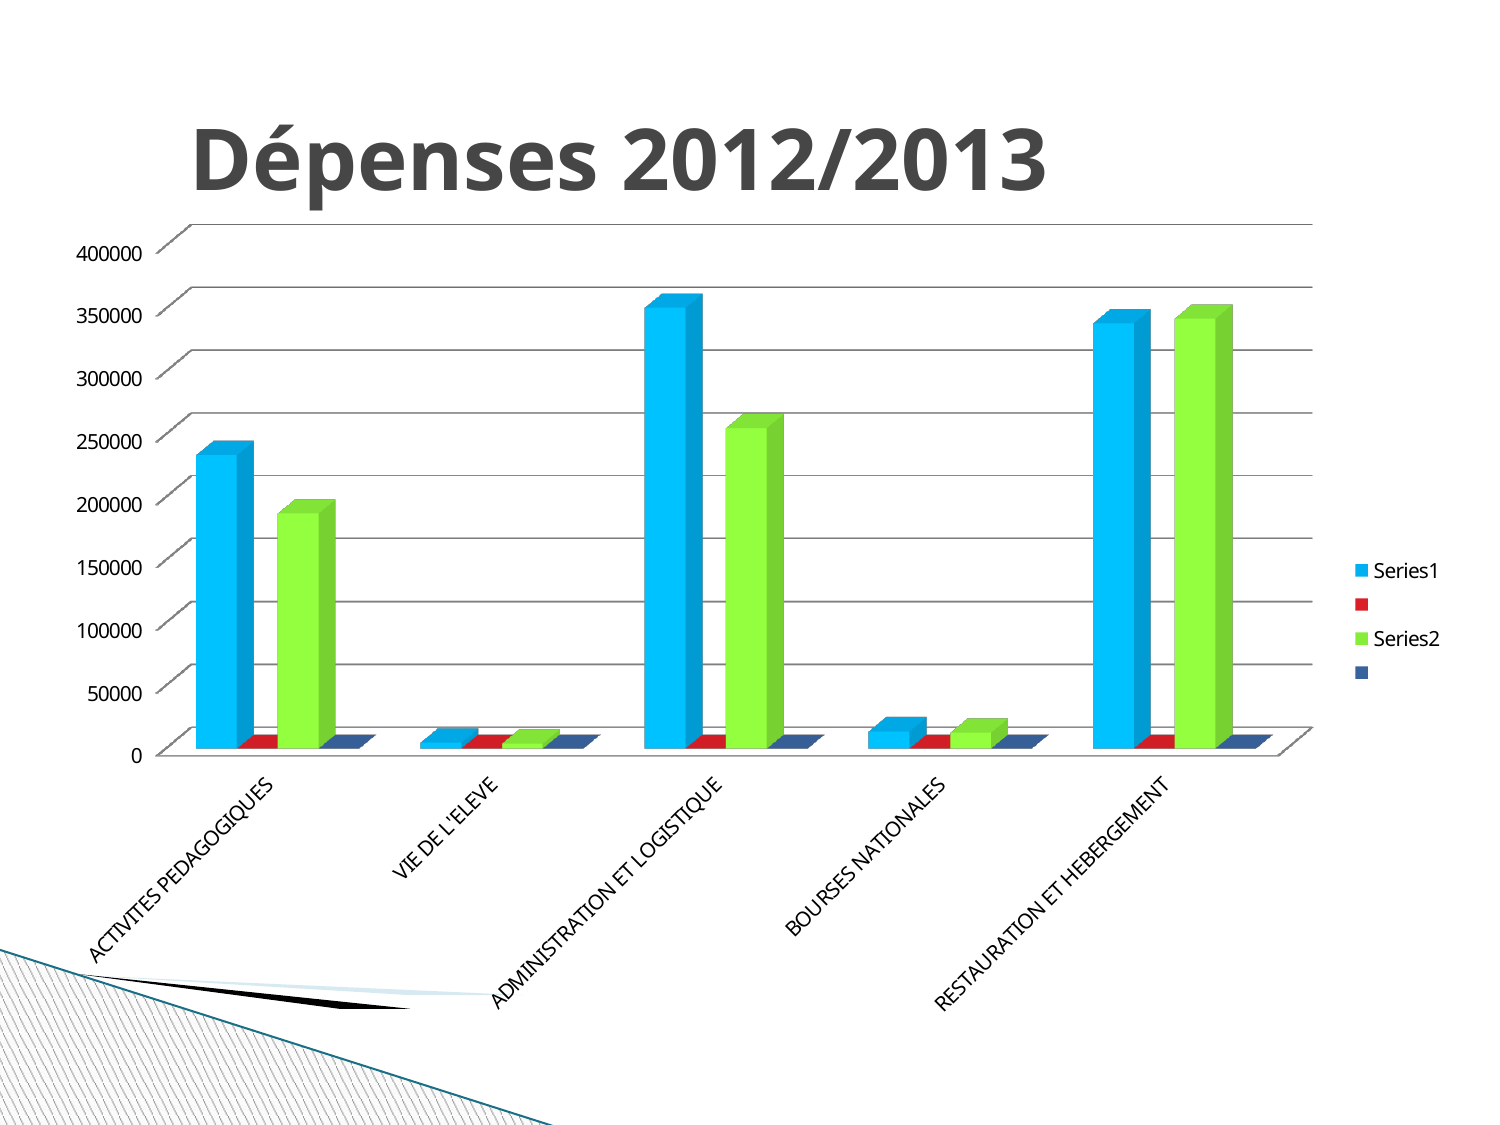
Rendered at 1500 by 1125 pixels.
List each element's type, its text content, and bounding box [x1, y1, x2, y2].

chart [41, 208, 1459, 1035]
title Dépenses 2012/2013 [174, 62, 1425, 208]
picture [0, 952, 543, 1125]
